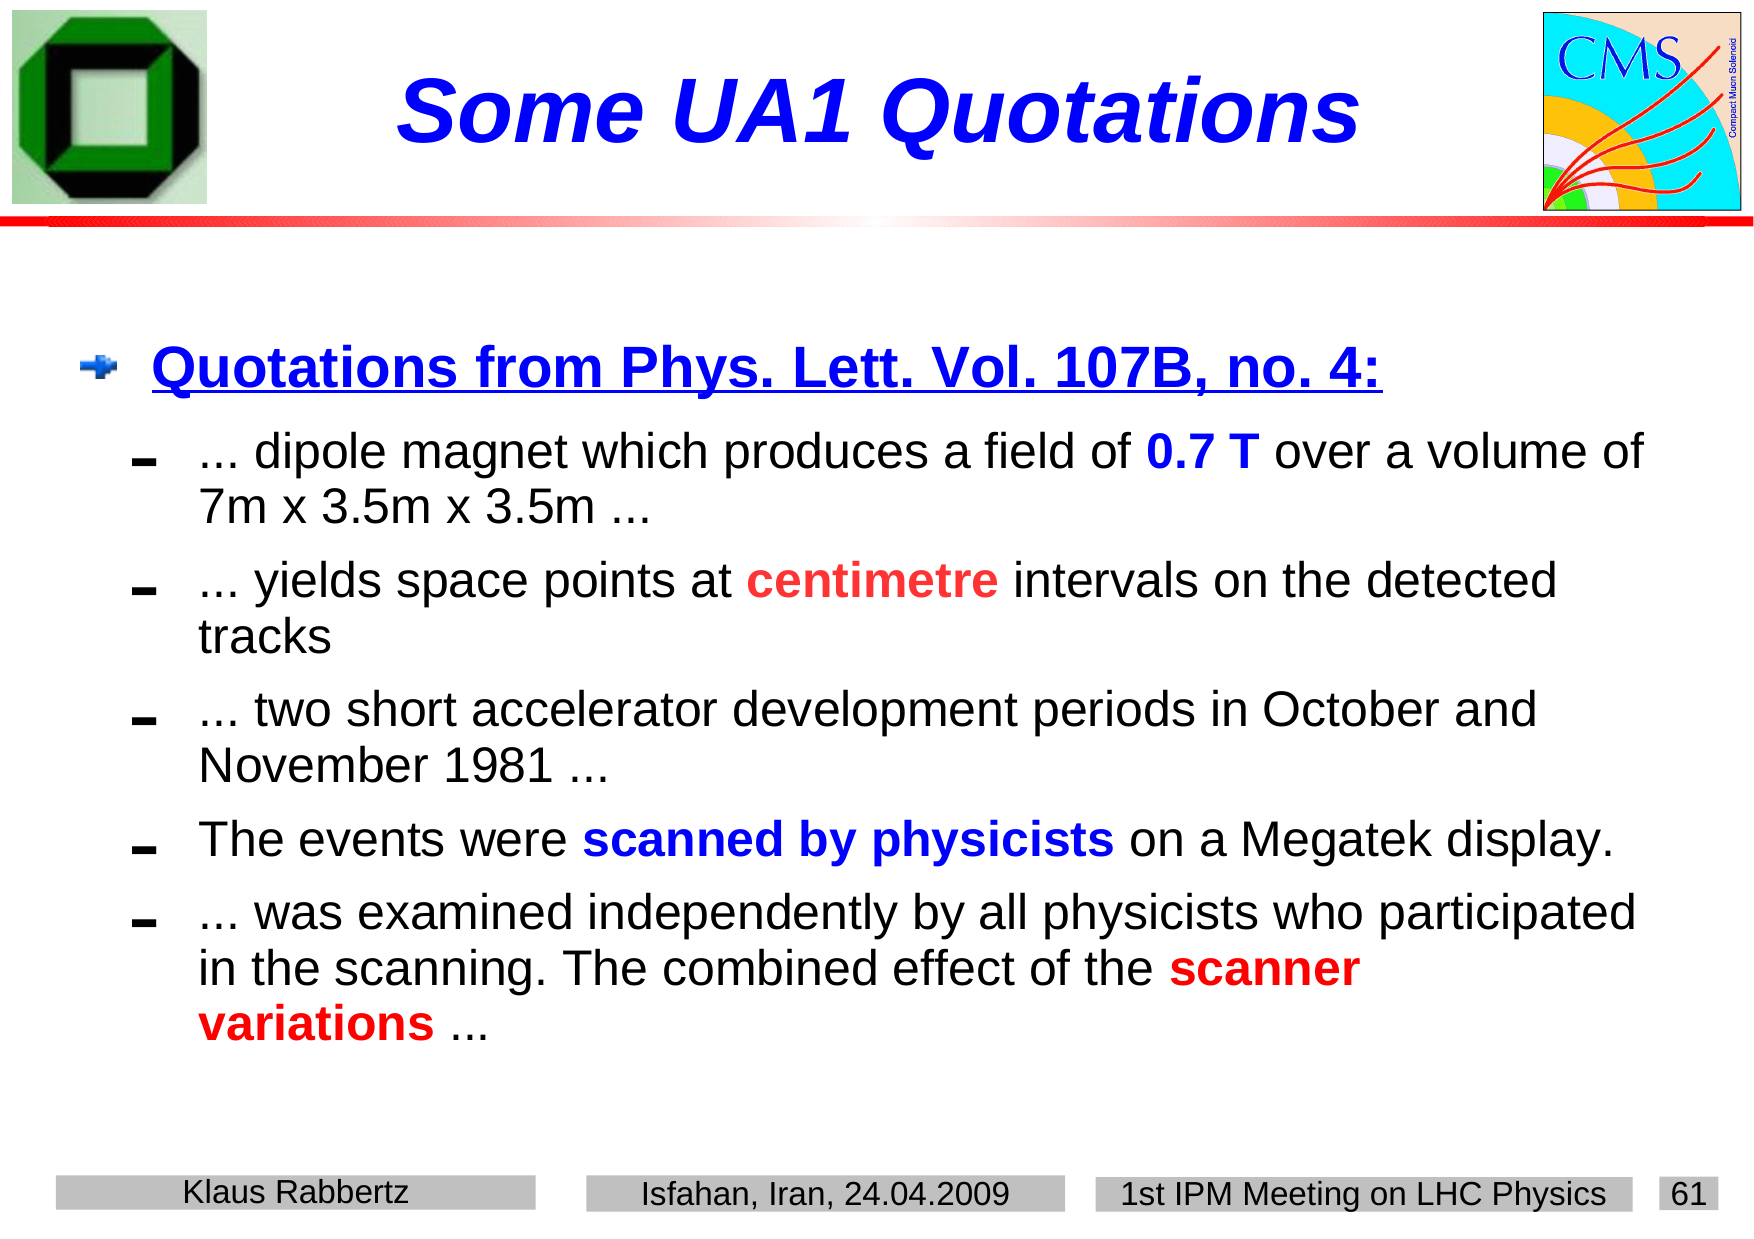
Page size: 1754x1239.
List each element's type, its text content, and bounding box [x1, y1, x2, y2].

list Quotations from Phys. Lett. Vol. 107B, no. 4: ... dipole magnet which produces a field of 0.7 T over a volume of 7m x 3.5m x 3.5m ... ... yields space points at centimetre intervals on the detected tracks ... two short accelerator development periods in October and November 1981 ... The events were scanned by physicists on a Megatek display. ... was examined independently by all physicists who participated in the scanning. The combined effect of the scanner variations ... [21, 334, 1647, 1067]
picture [1542, 11, 1742, 211]
title Some UA1 Quotations [217, 17, 1543, 203]
picture [12, 10, 207, 204]
